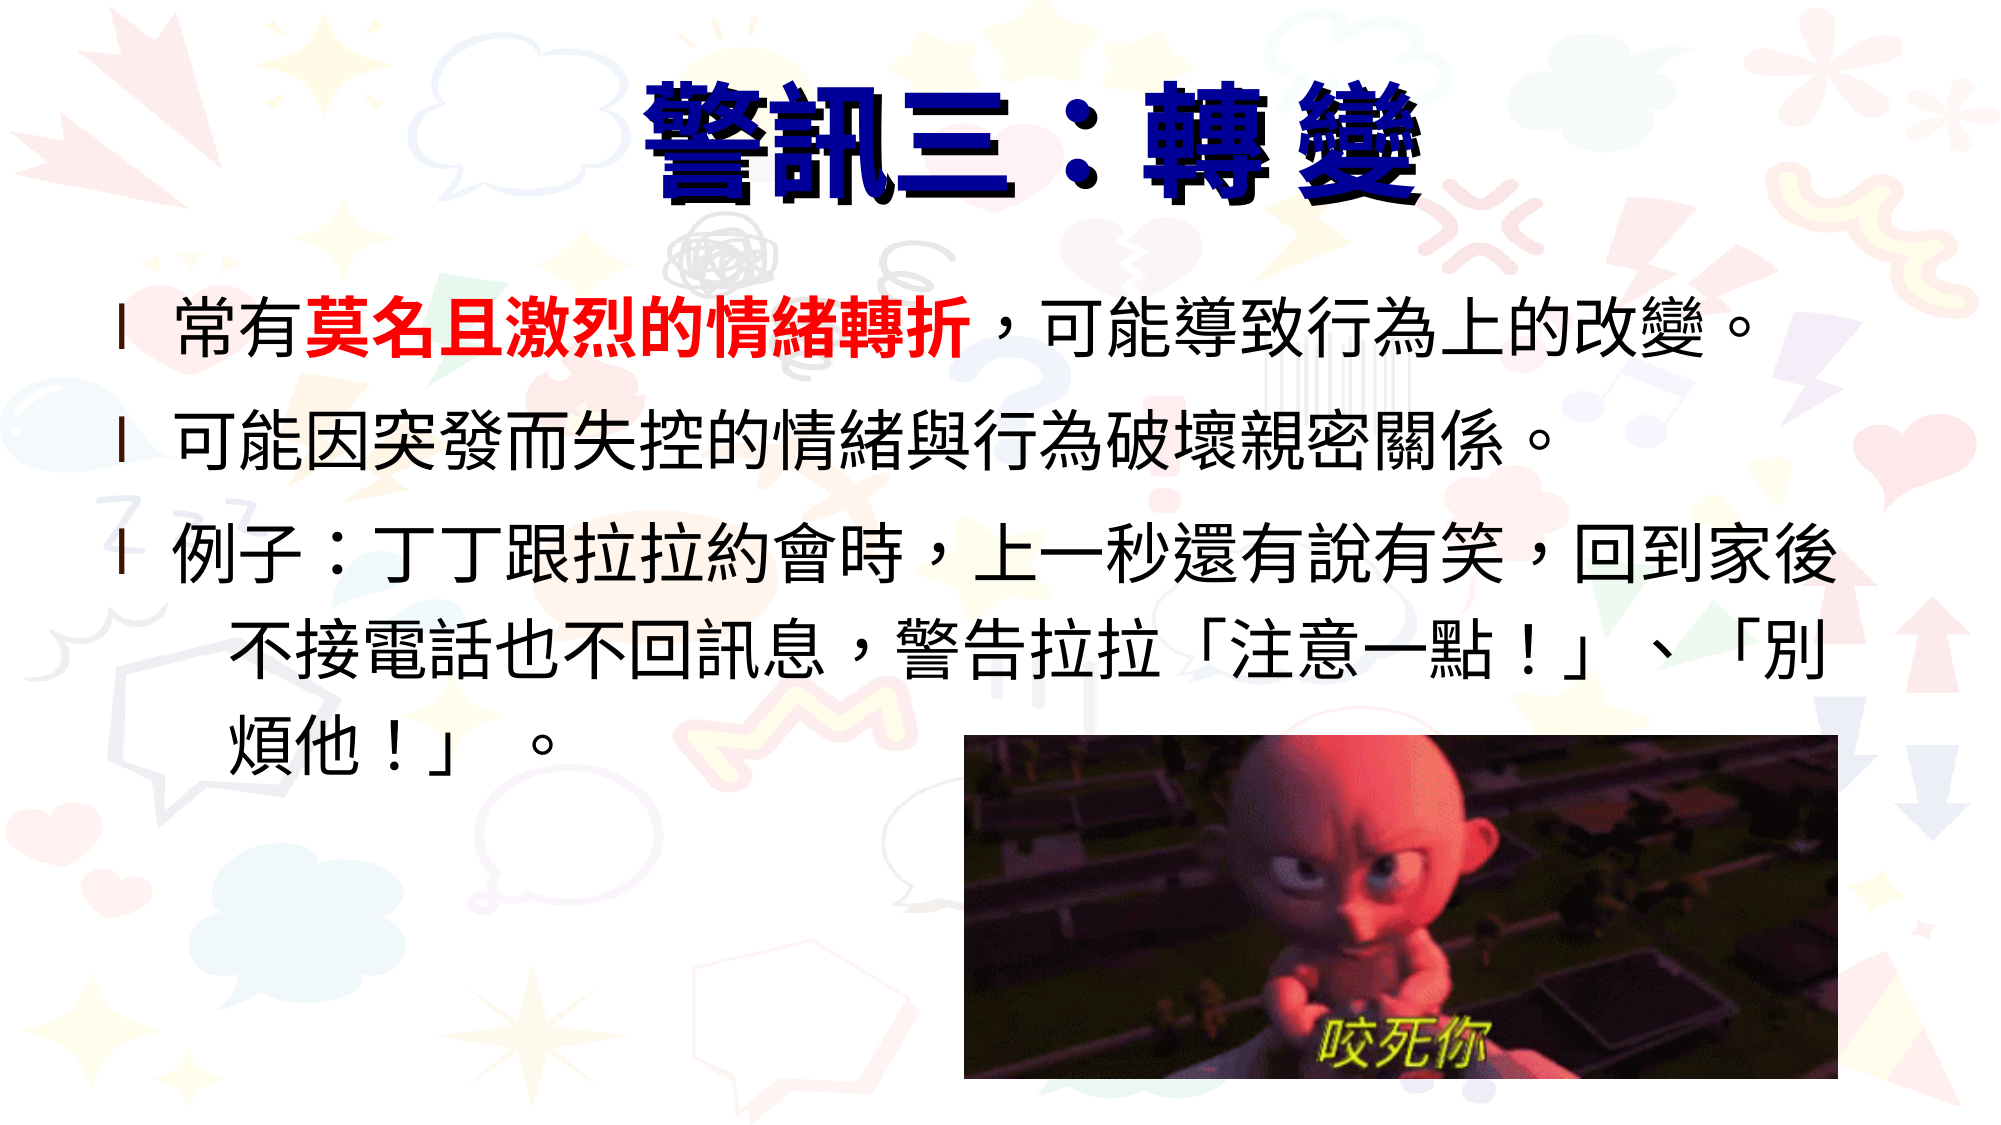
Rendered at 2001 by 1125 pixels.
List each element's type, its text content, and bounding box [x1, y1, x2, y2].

picture [964, 735, 1838, 1079]
list 常有莫名且激烈的情緒轉折，可能導致行為上的改變。 可能因突發而失控的情緒與行為破壞親密關係。 例子：丁丁跟拉拉約會時，上一秒還有說有笑，回到家後不接電話也不回訊息，警告拉拉「注意一點！」、「別煩他！」 。 [99, 262, 1900, 1038]
text_box 警訊三：轉 變 [626, 55, 1435, 220]
